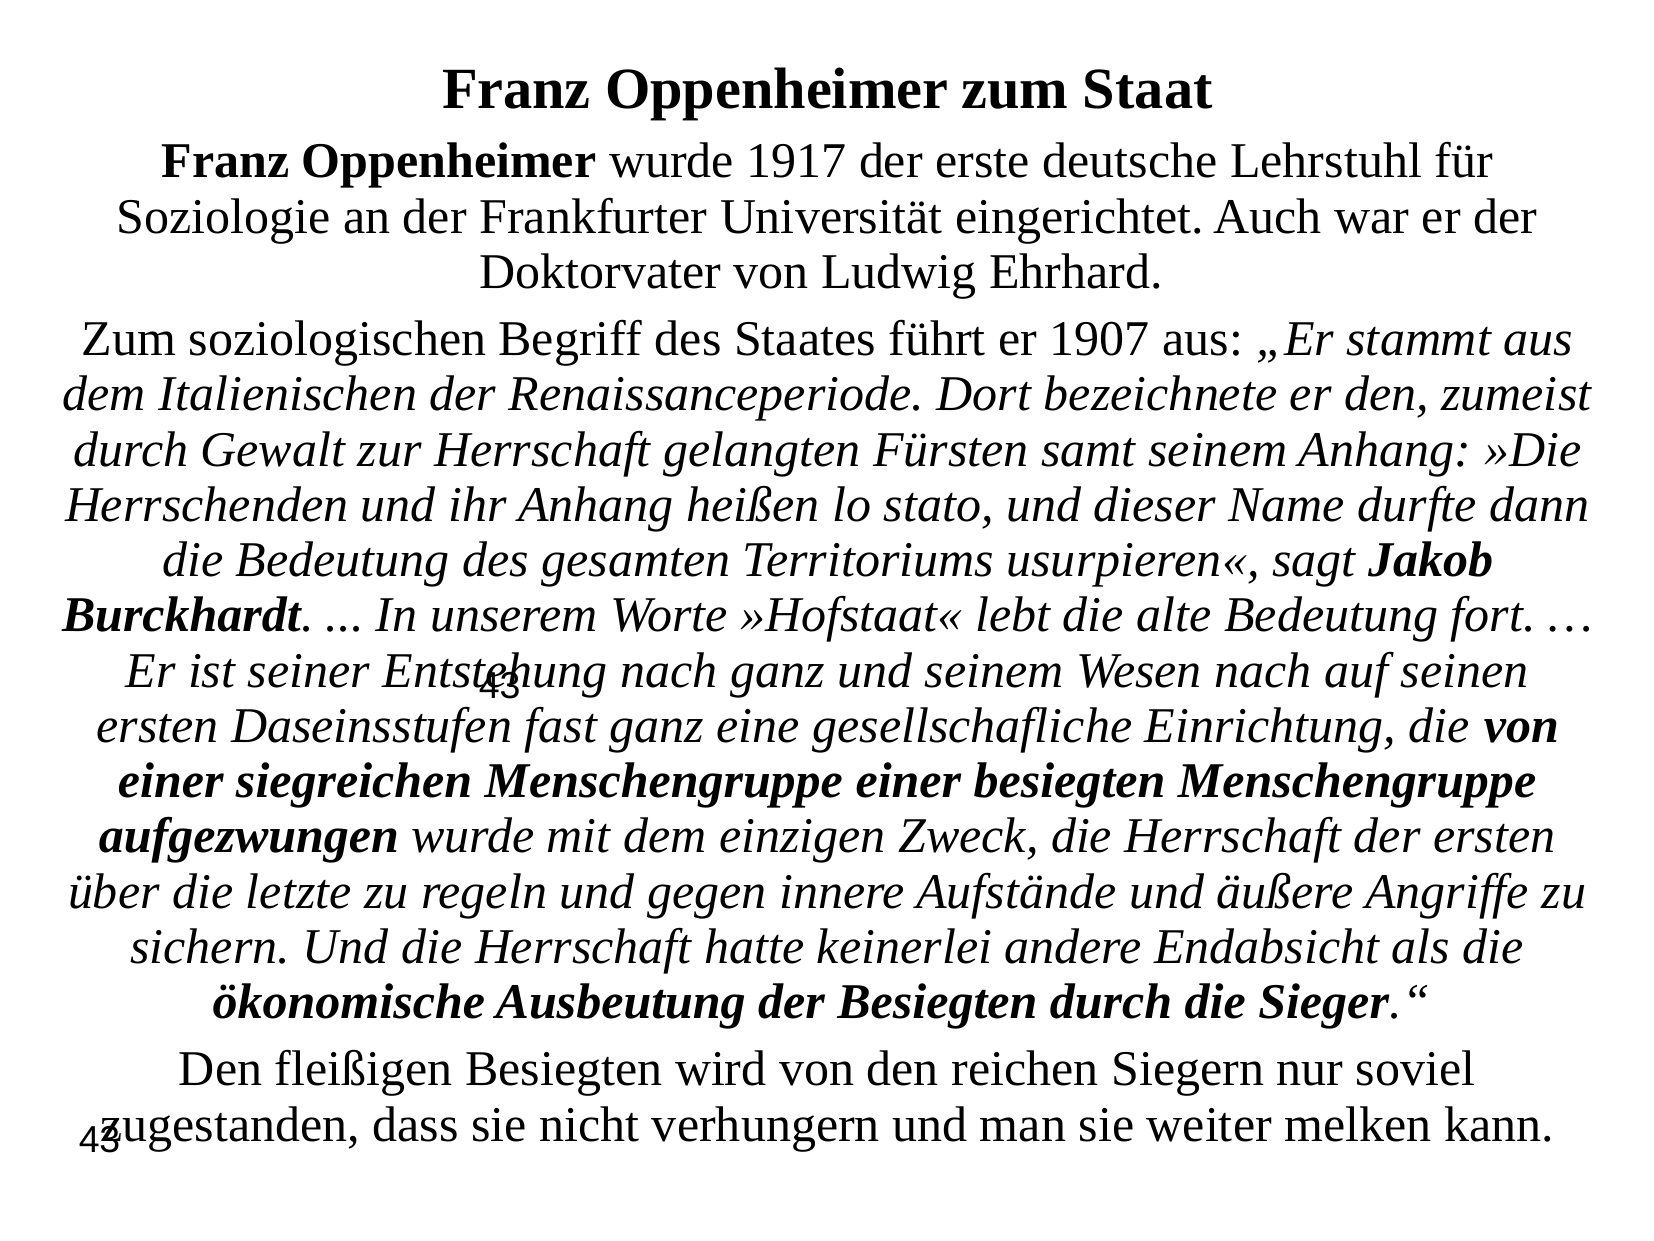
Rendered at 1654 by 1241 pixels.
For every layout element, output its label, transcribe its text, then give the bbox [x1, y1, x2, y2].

text_box <Nummer> [464, 656, 1198, 727]
text_box <Nummer> [64, 1111, 282, 1182]
text_box Franz Oppenheimer zum Staat Franz Oppenheimer wurde 1917 der erste deutsche Lehrstuhl für Soziologie an der Frankfurter Universität eingerichtet. Auch war er der Doktorvater von Ludwig Ehrhard. Zum soziologischen Begriff des Staates führt er 1907 aus: „Er stammt aus dem Italienischen der Renaissanceperiode. Dort bezeichnete er den, zumeist durch Gewalt zur Herrschaft gelangten Fürsten samt seinem Anhang: »Die Herrschenden und ihr Anhang heißen lo stato, und dieser Name durfte dann die Bedeutung des gesamten Territoriums usurpieren«, sagt Jakob Burckhardt. ... In unserem Worte »Hofstaat« lebt die alte Bedeutung fort. … Er ist seiner Entstehung nach ganz und seinem Wesen nach auf seinen ersten Daseinsstufen fast ganz eine gesellschafliche Einrichtung, die von einer siegreichen Menschengruppe einer besiegten Menschengruppe aufgezwungen wurde mit dem einzigen Zweck, die Herrschaft der ersten über die letzte zu regeln und gegen innere Aufstände und äußere Angriffe zu sichern. Und die Herrschaft hatte keinerlei andere Endabsicht als die ökonomische Ausbeutung der Besiegten durch die Sieger.“ Den fleißigen Besiegten wird von den reichen Siegern nur soviel zugestanden, dass sie nicht verhungern und man sie weiter melken kann. [47, 49, 1613, 1160]
